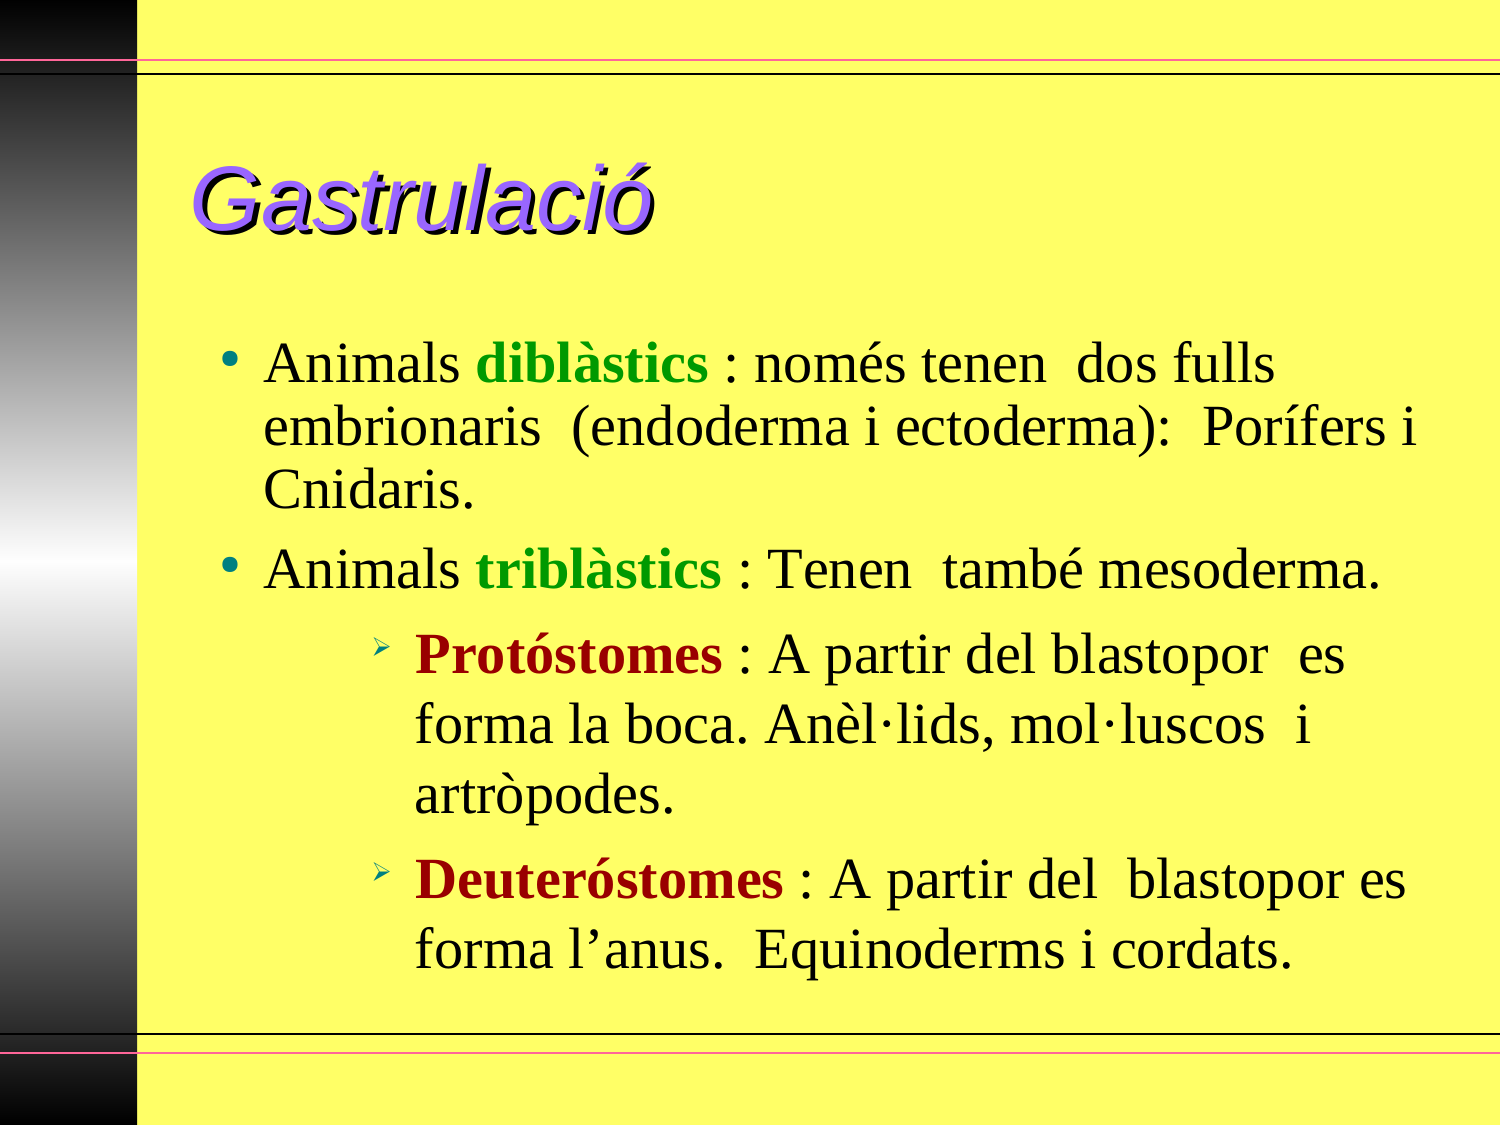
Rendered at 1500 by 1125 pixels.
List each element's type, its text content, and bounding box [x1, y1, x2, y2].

title Gastrulació [174, 99, 1450, 288]
list Animals diblàstics : només tenen dos fulls embrionaris (endoderma i ectoderma): Porífers i Cnidaris. Animals triblàstics : Tenen també mesoderma. Protóstomes : A partir del blastopor es forma la boca. Anèl·lids, mol·luscos i artròpodes. Deuteróstomes : A partir del blastopor es forma l’anus. Equinoderms i cordats. [174, 324, 1450, 1001]
